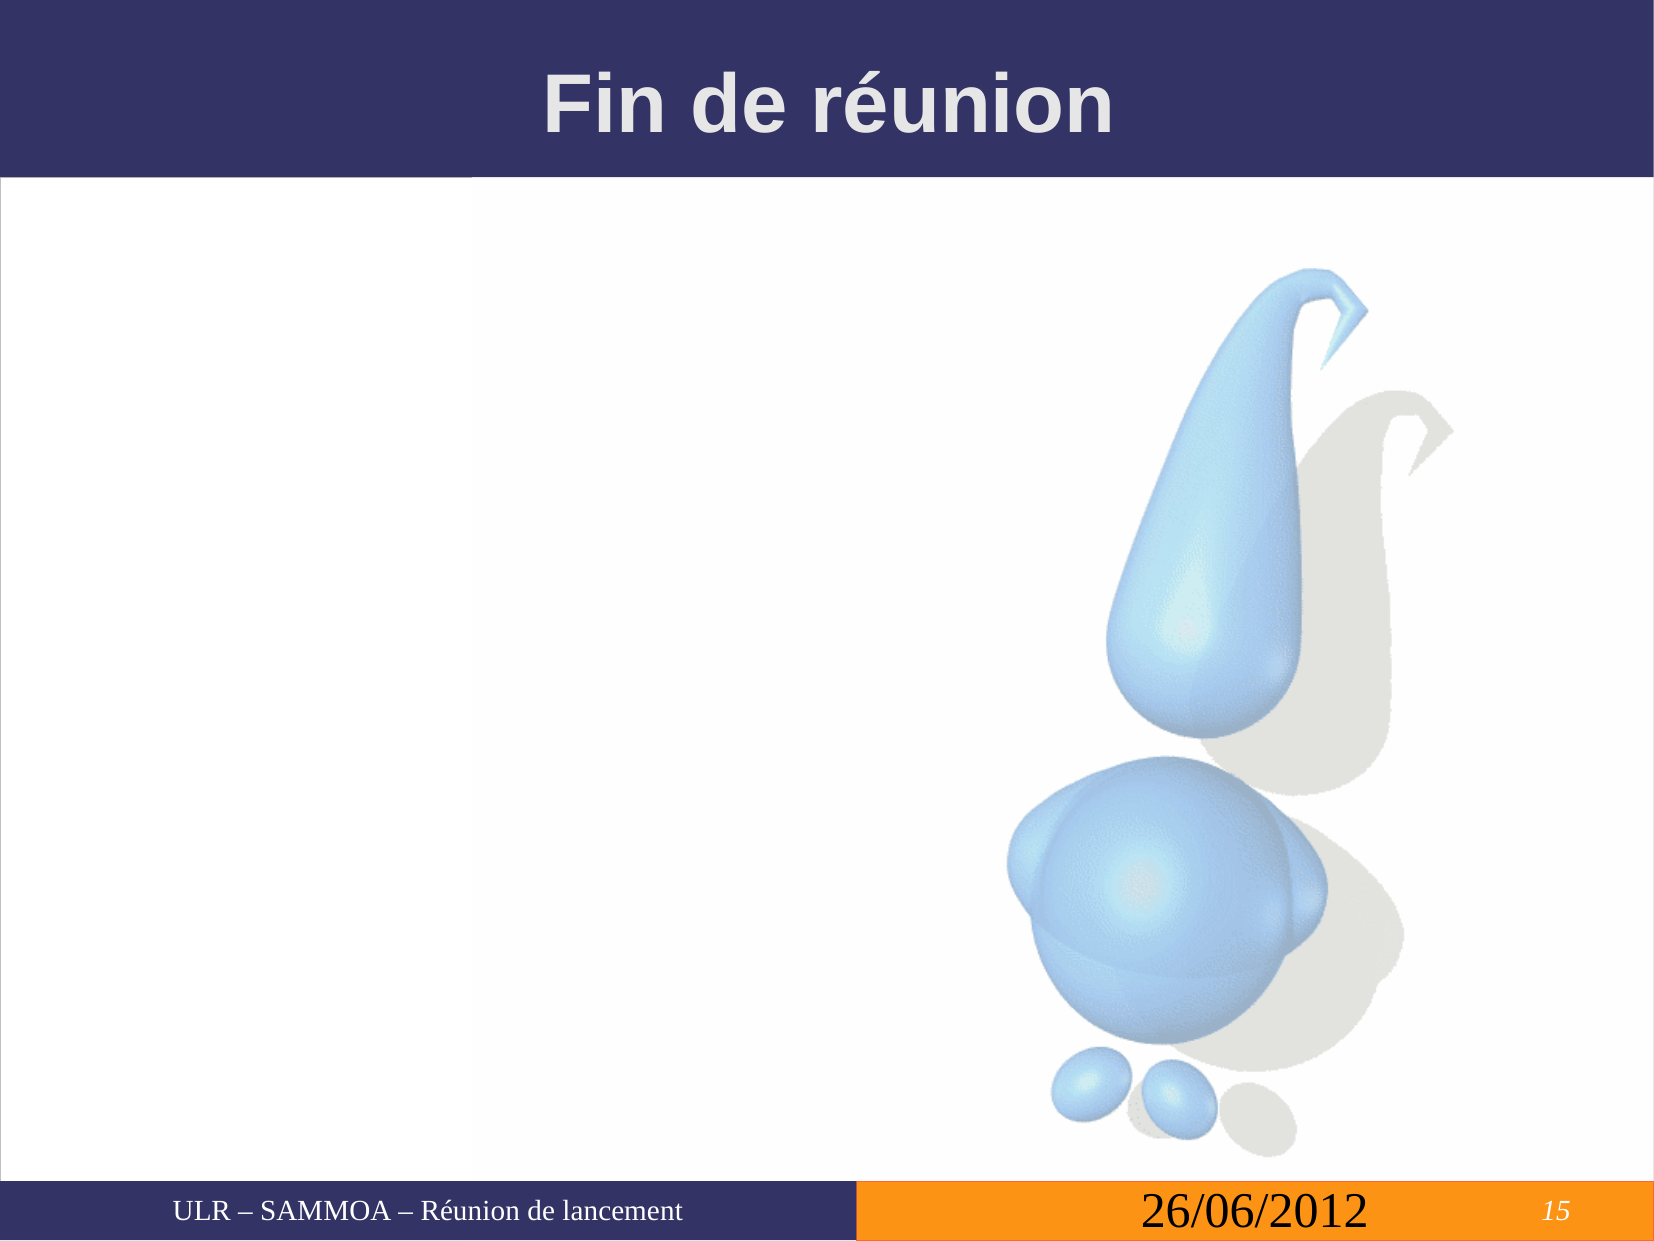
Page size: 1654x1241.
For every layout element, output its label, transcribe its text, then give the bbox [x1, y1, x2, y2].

picture [472, 178, 1654, 1181]
title Fin de réunion [123, 0, 1536, 208]
